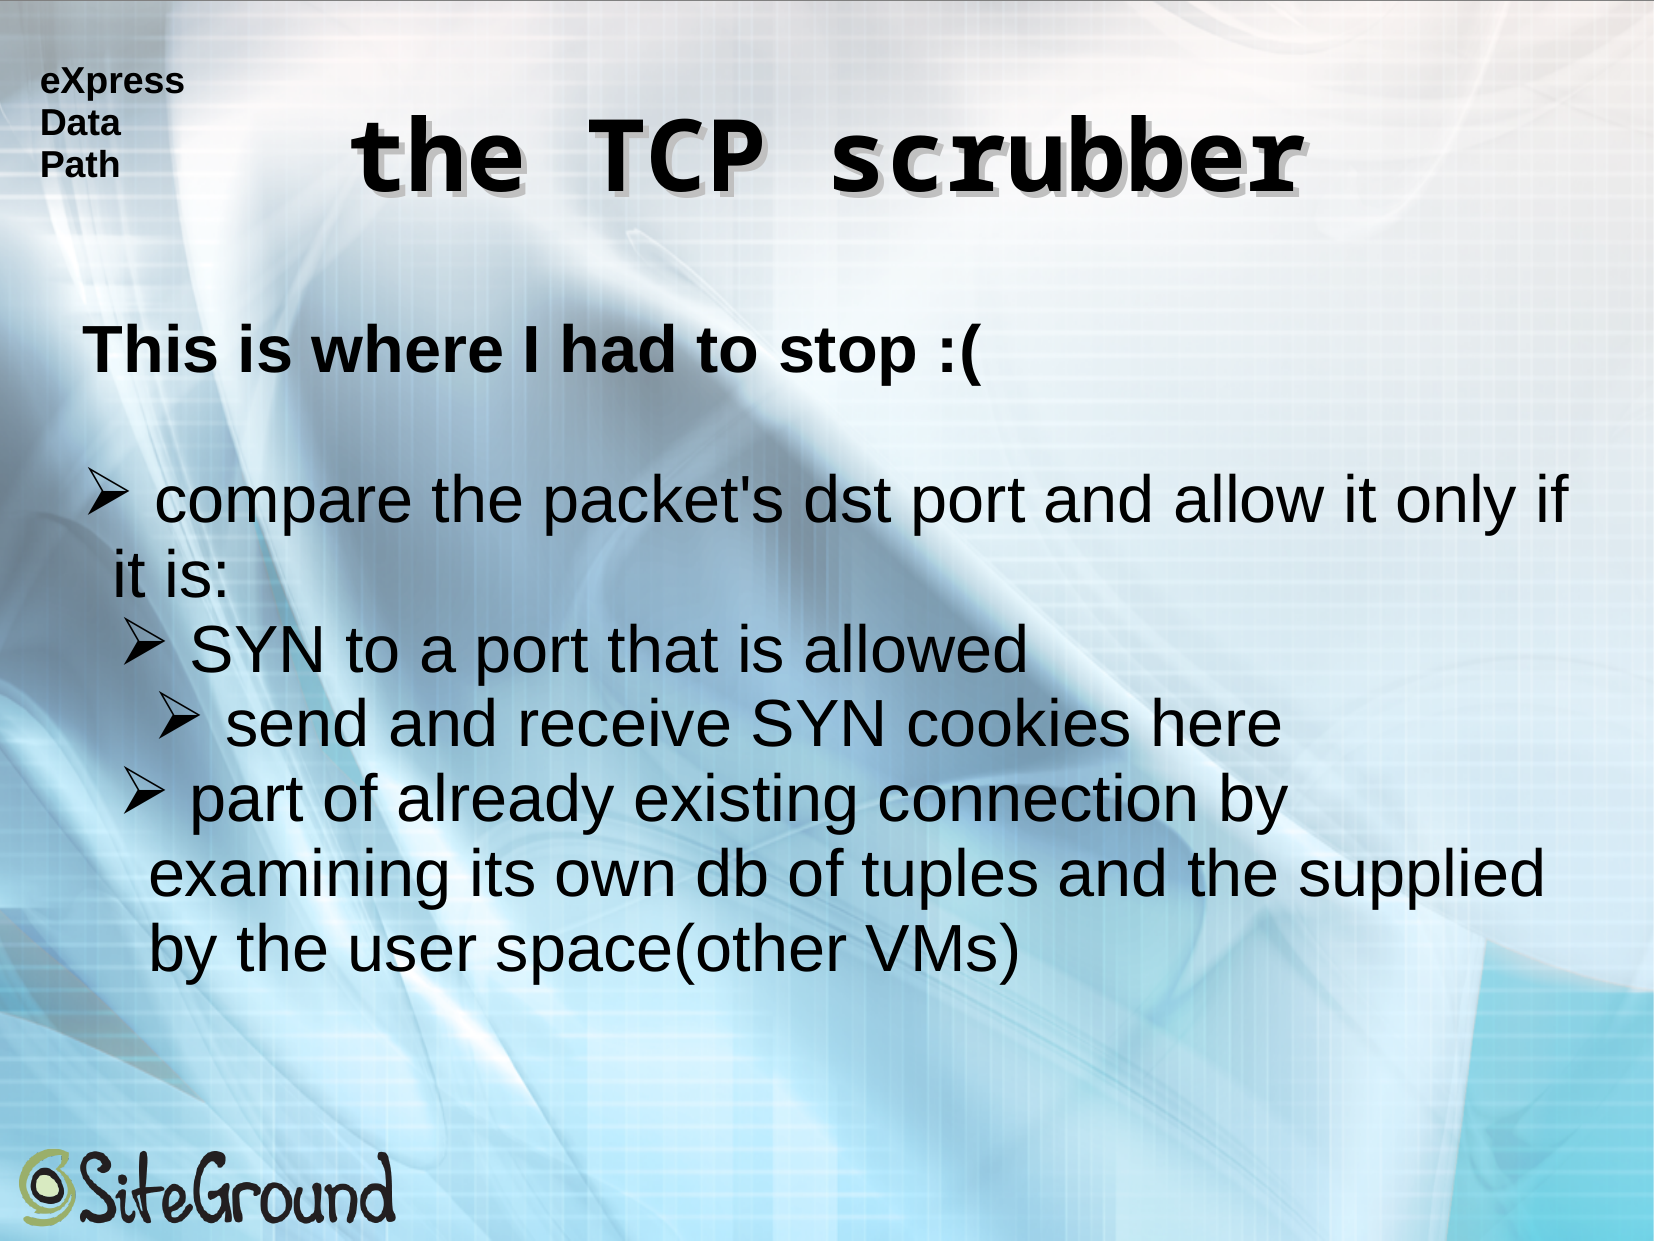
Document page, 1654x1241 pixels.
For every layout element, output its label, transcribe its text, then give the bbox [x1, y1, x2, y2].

text_box eXpress Data Path [24, 51, 203, 193]
subtitle This is where I had to stop :( compare the packet's dst port and allow it only if it is: SYN to a port that is allowed send and receive SYN cookies here part of already existing connection by examining its own db of tuples and the supplied by the user space(other VMs) [82, 201, 1571, 1097]
title the TCP scrubber [82, 49, 1571, 201]
picture [15, 1145, 396, 1233]
